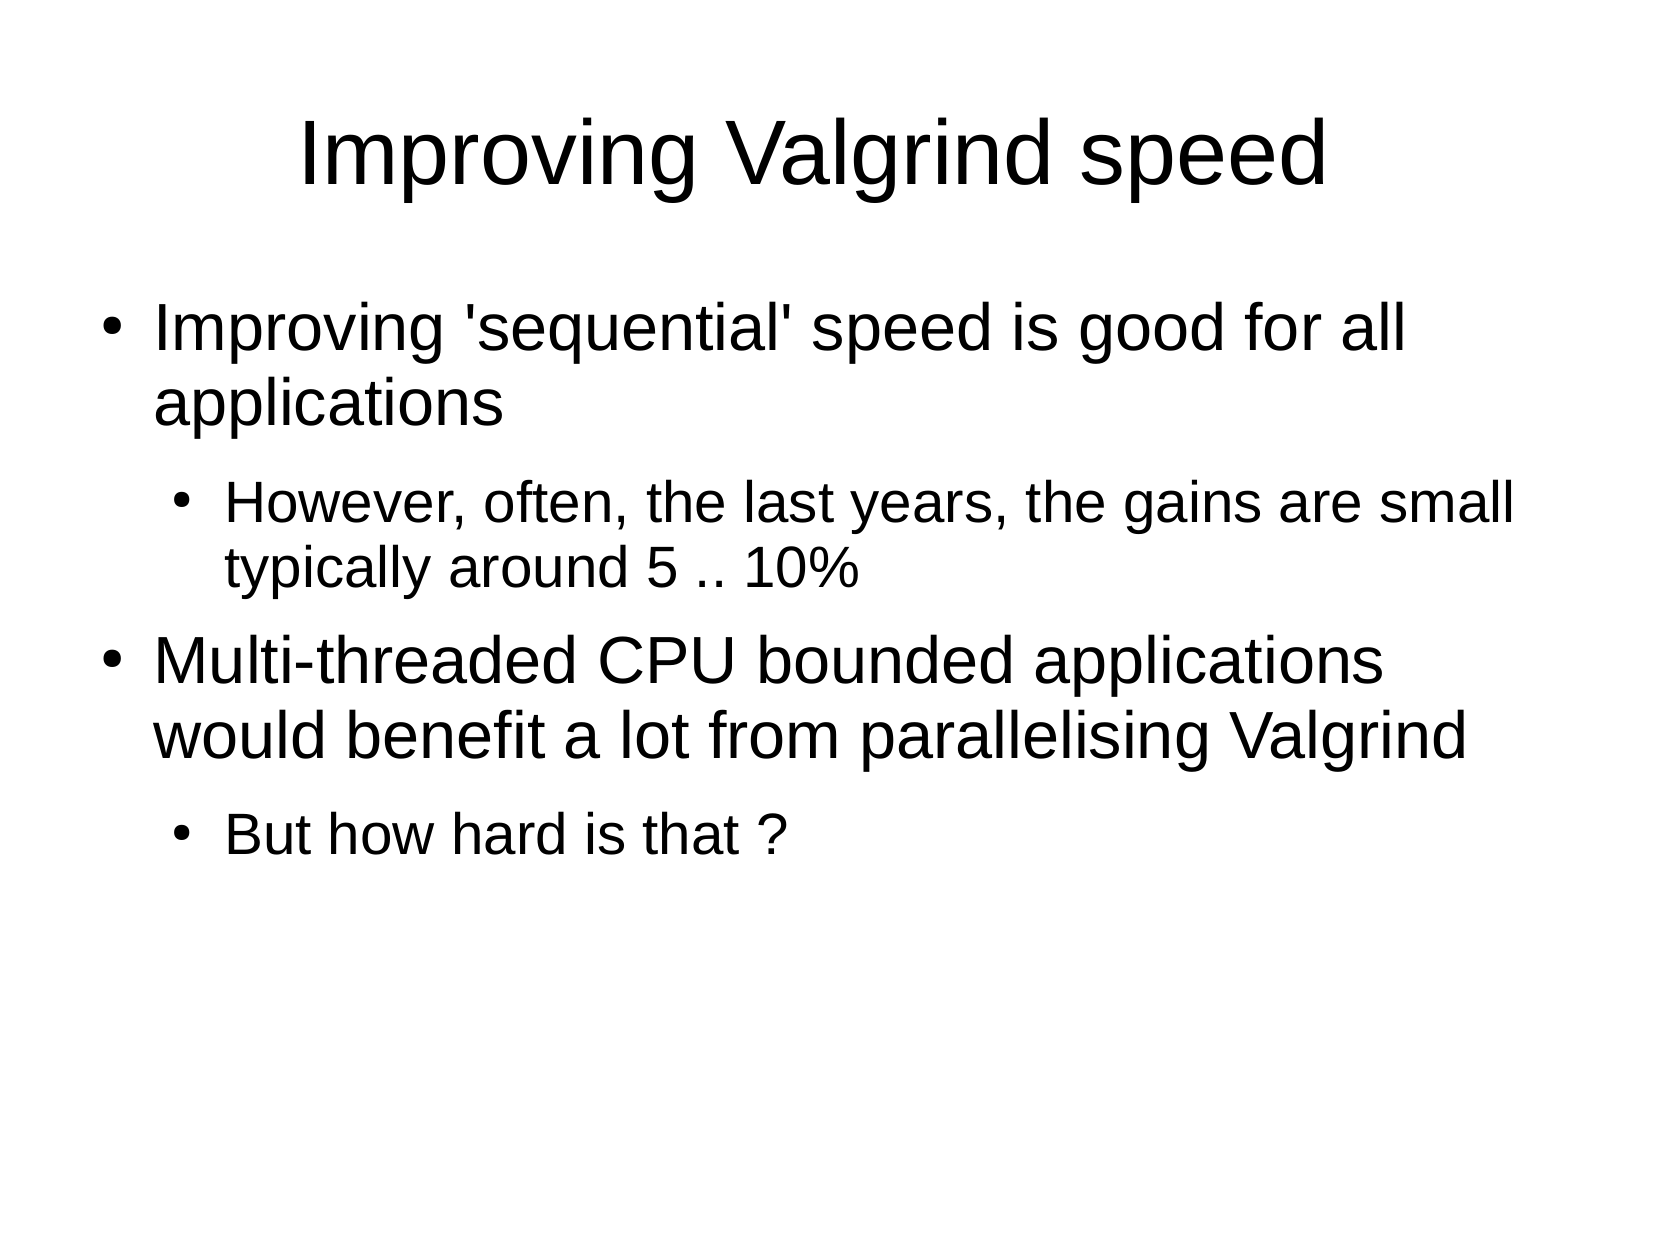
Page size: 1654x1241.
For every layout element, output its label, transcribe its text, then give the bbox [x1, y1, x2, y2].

list Improving 'sequential' speed is good for all applications However, often, the last years, the gains are small typically around 5 .. 10% Multi-threaded CPU bounded applications would benefit a lot from parallelising Valgrind But how hard is that ? [82, 290, 1571, 1186]
title Improving Valgrind speed [82, 49, 1571, 257]
